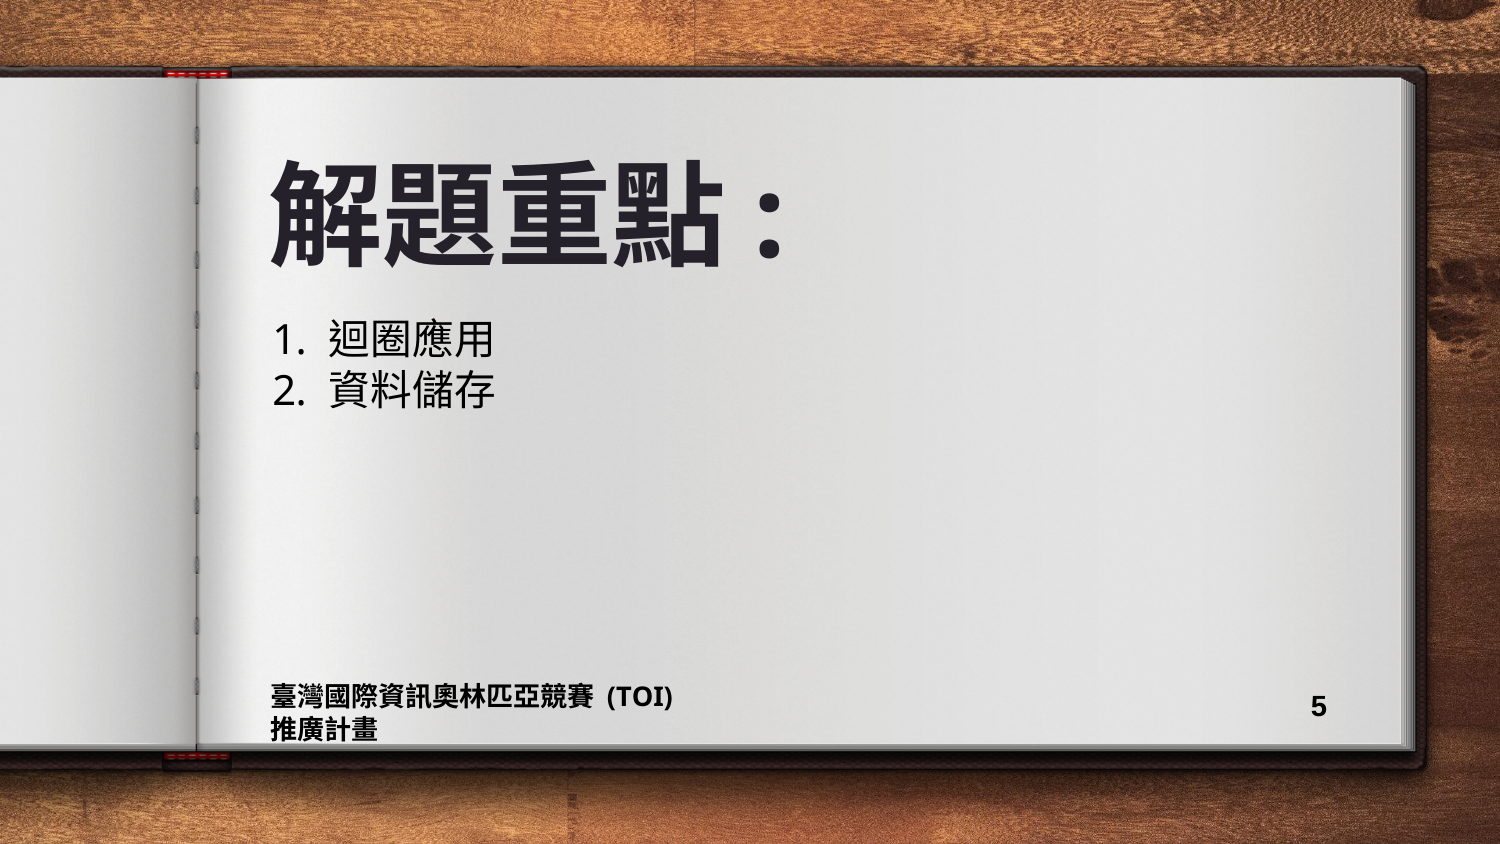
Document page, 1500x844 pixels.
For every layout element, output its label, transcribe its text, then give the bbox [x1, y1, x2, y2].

text_box 5 [1295, 672, 1386, 737]
text_box 迴圈應用 資料儲存 [257, 305, 1311, 422]
text_box 解題重點: [253, 105, 784, 296]
